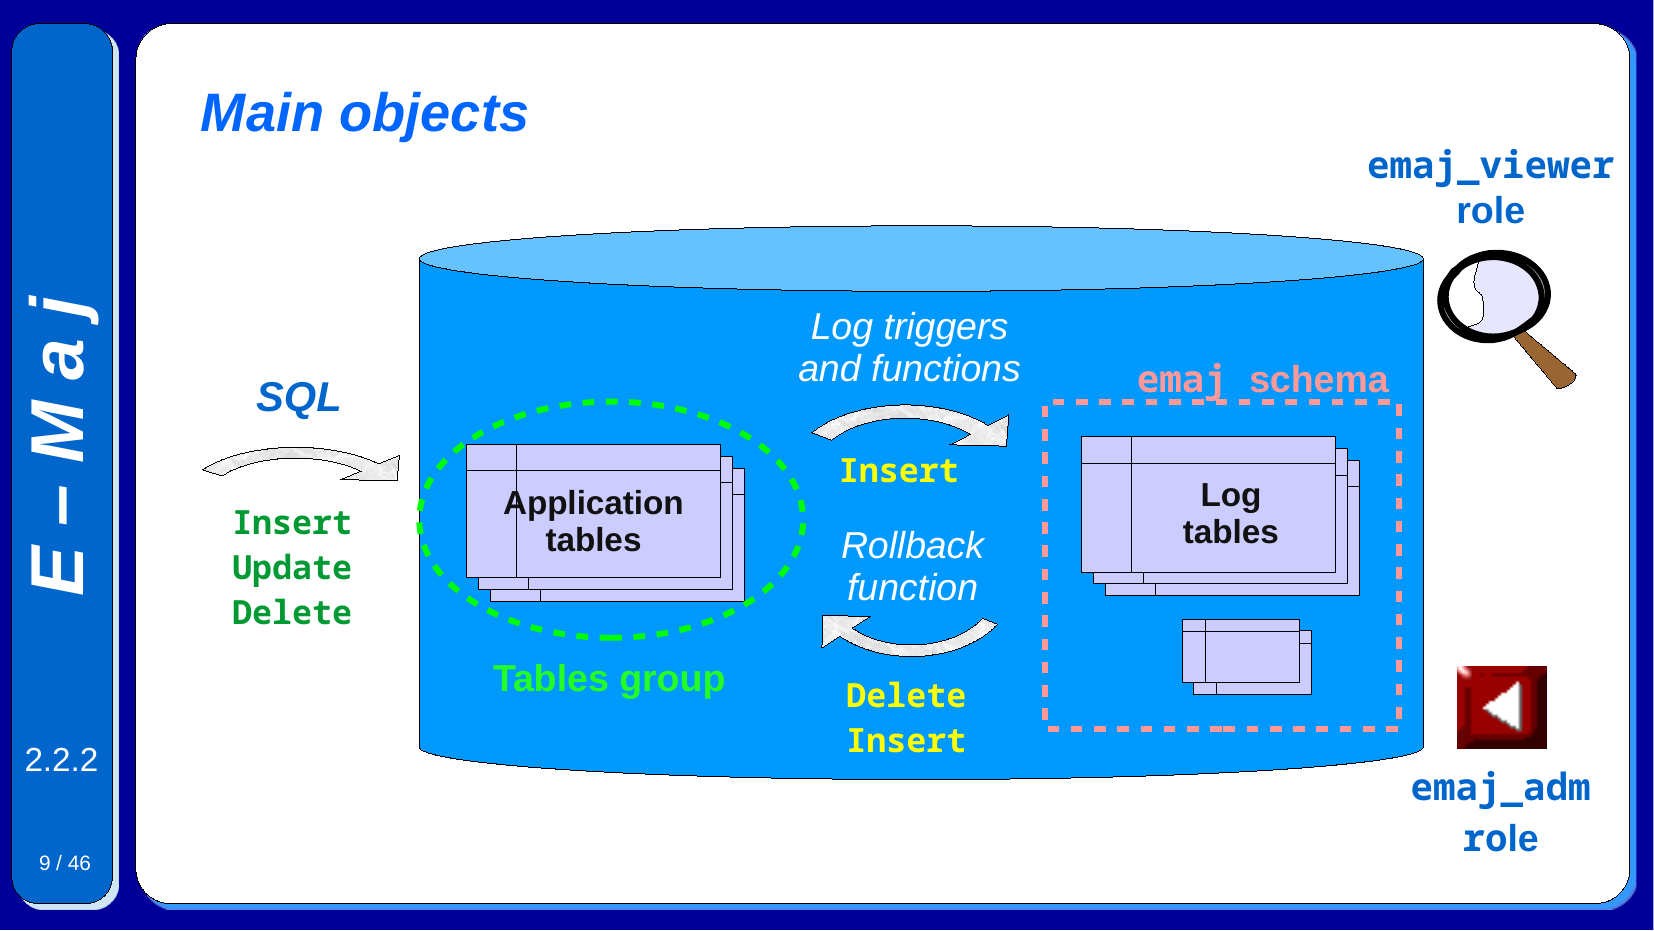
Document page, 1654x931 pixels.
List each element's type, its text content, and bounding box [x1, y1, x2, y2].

text_box emaj schema [1122, 344, 1404, 406]
text_box [1440, 252, 1577, 389]
text_box emaj_adm role [1395, 752, 1609, 859]
text_box Delete Insert [802, 664, 1010, 759]
text_box Rollback function [755, 516, 1070, 616]
text_box [419, 260, 1424, 780]
text_box Application tables [448, 476, 739, 569]
text_box Insert Update Delete [183, 491, 402, 626]
text_box emaj_viewer role [1352, 131, 1630, 233]
picture [1457, 666, 1547, 749]
text_box [202, 447, 400, 481]
text_box Log tables [1138, 468, 1323, 561]
text_box Log triggers and functions [761, 298, 1058, 398]
text_box Insert [817, 439, 981, 494]
text_box Tables group [478, 649, 768, 707]
title Main objects [200, 34, 1575, 191]
text_box SQL [194, 366, 404, 428]
